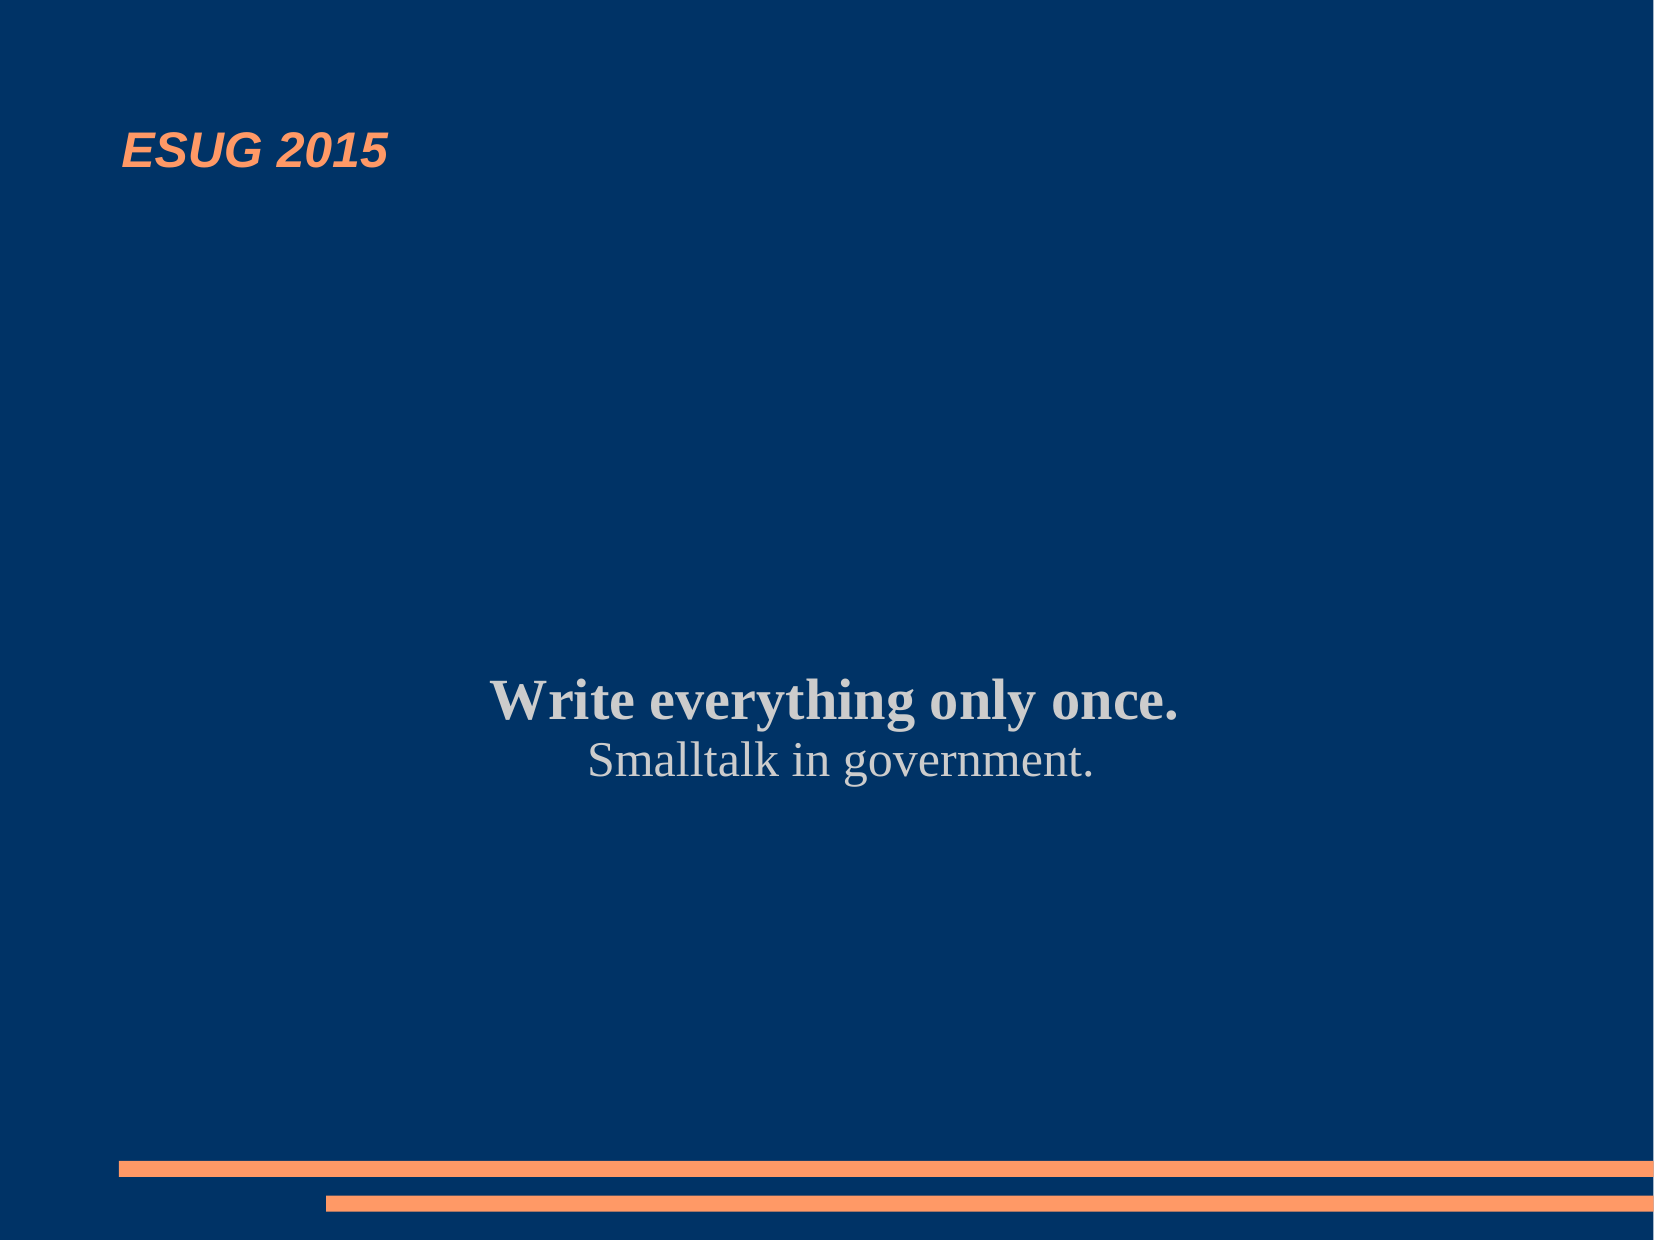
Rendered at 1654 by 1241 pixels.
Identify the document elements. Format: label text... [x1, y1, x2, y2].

title ESUG 2015 [121, 46, 1534, 254]
subtitle Write everything only once. Smalltalk in government. [121, 322, 1561, 1132]
